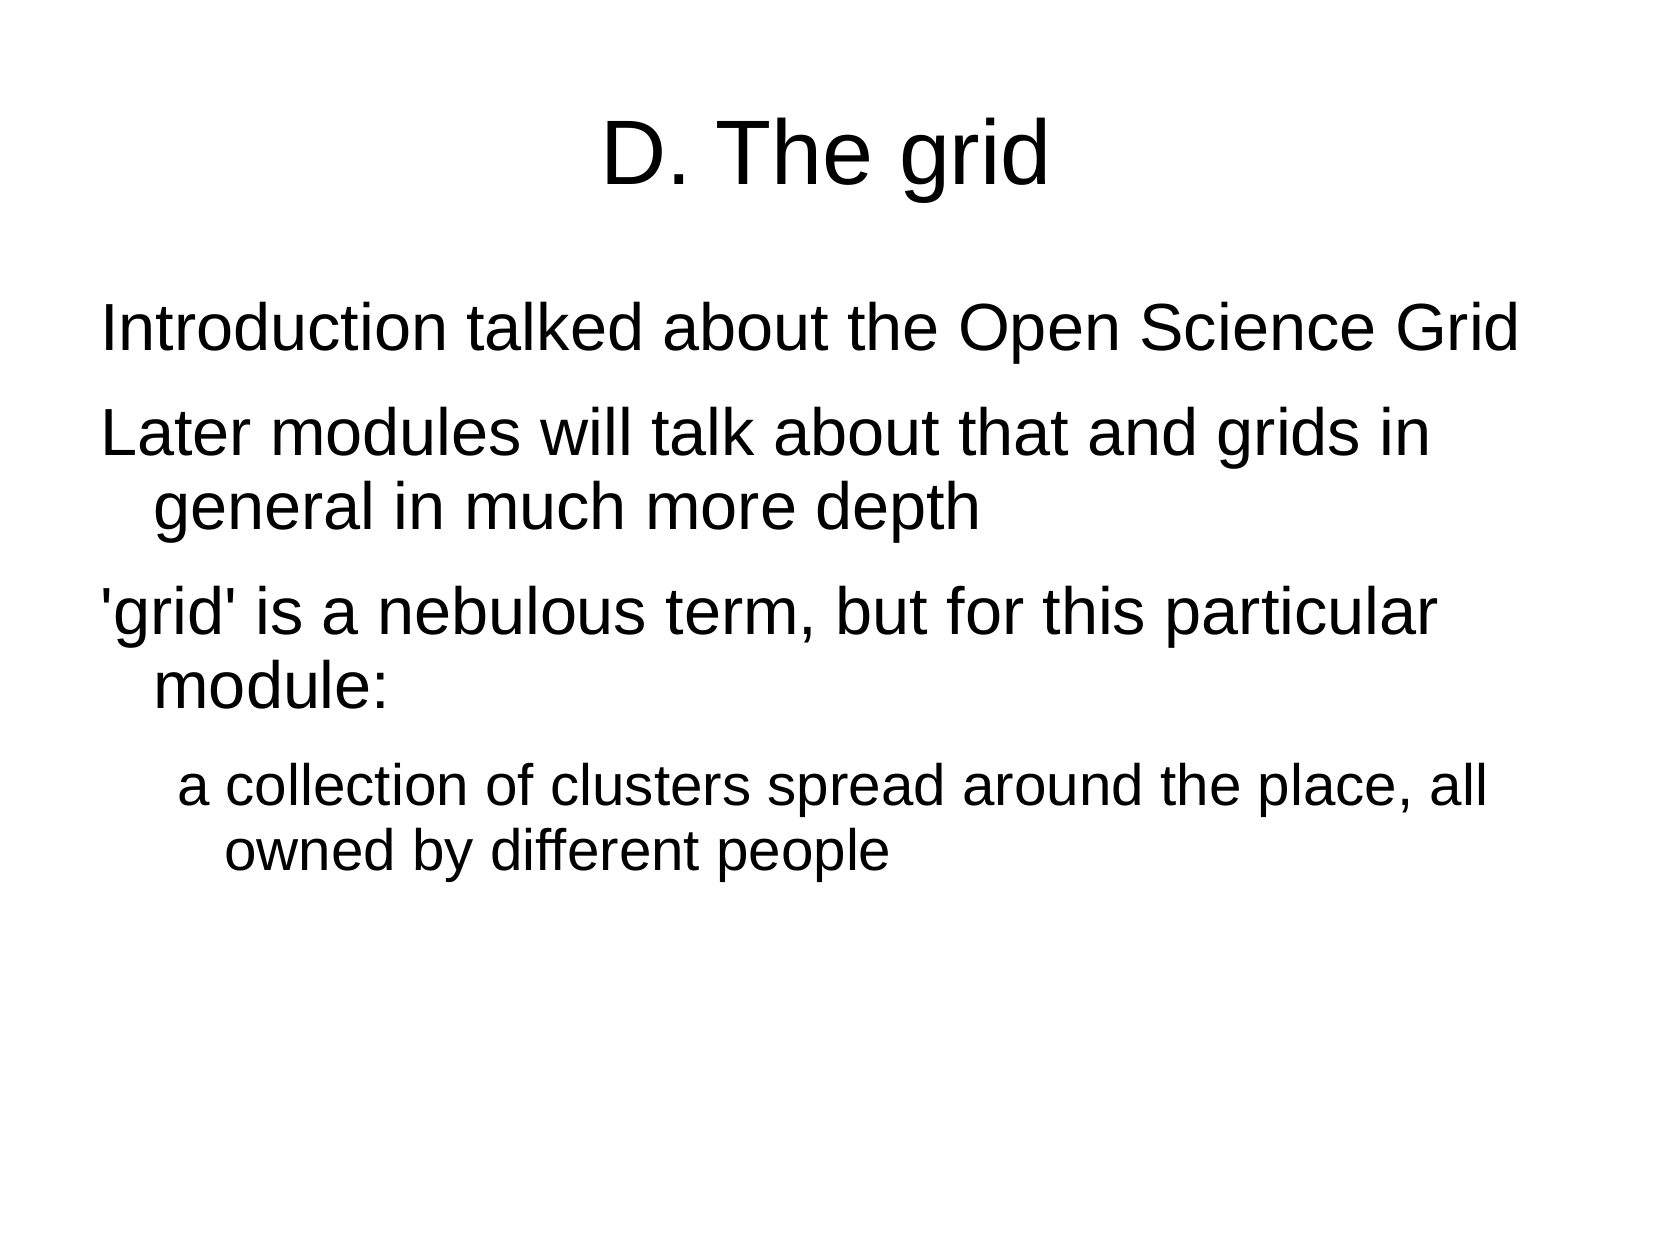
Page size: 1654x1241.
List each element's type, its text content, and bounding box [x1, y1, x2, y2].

list Introduction talked about the Open Science Grid Later modules will talk about that and grids in general in much more depth 'grid' is a nebulous term, but for this particular module: a collection of clusters spread around the place, all owned by different people [82, 290, 1571, 1109]
title D. The grid [82, 49, 1571, 257]
